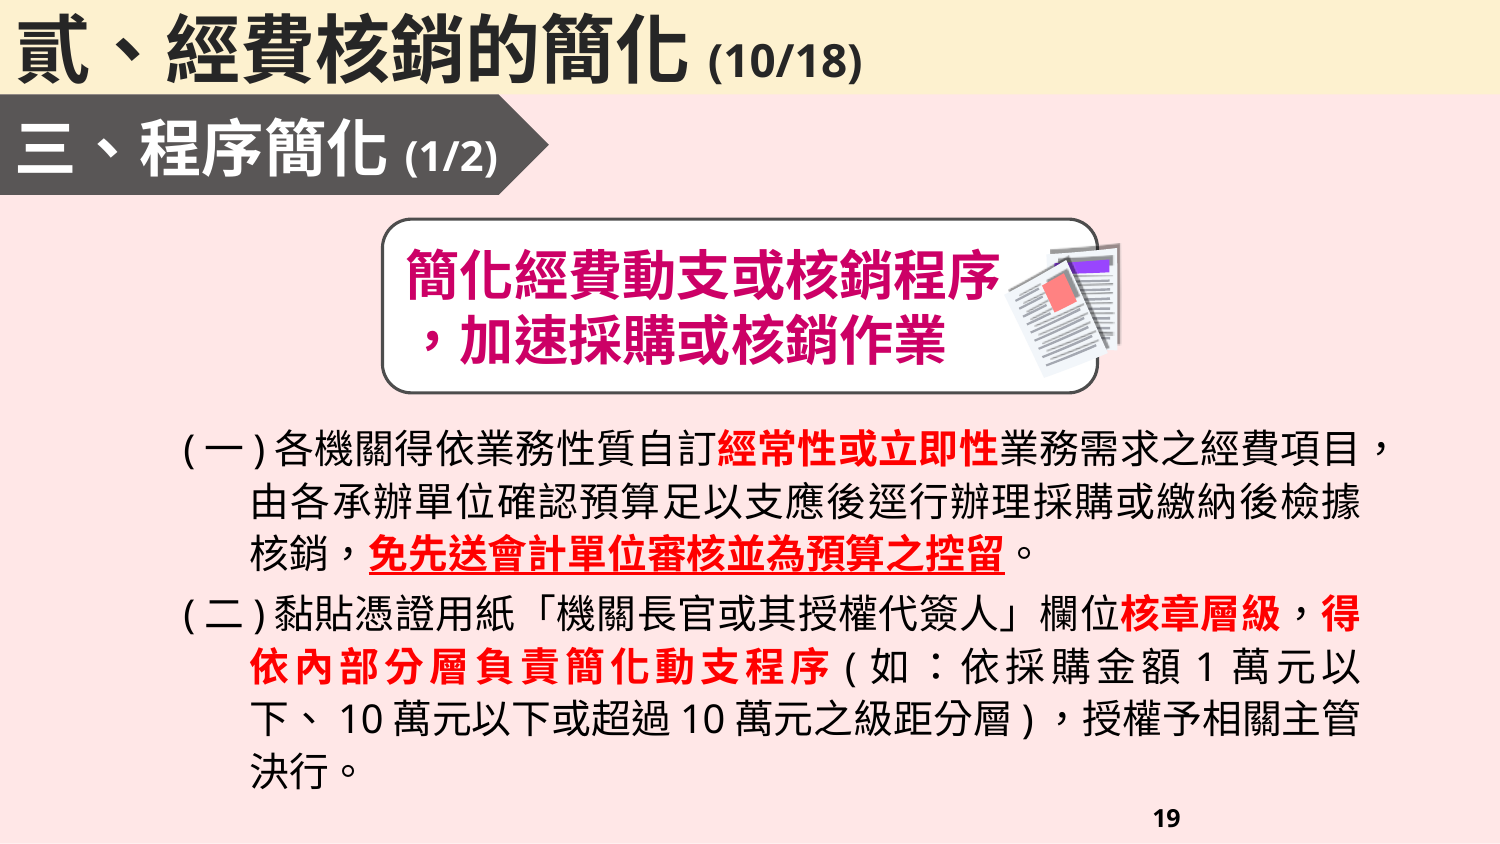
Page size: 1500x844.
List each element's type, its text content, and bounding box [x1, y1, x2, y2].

list (一)各機關得依業務性質自訂經常性或立即性業務需求之經費項目，由各承辦單位確認預算足以支應後逕行辦理採購或繳納後檢據核銷，免先送會計單位審核並為預算之控留。 (二)黏貼憑證用紙「機關長官或其授權代簽人」欄位核章層級，得依內部分層負責簡化動支程序(如：依採購金額1萬元以下、10萬元以下或超過10萬元之級距分層)，授權予相關主管決行。 [101, 411, 1377, 803]
text_box 簡化經費動支或核銷程序 ，加速採購或核銷作業 [382, 219, 1098, 393]
text_box 貳、經費核銷的簡化(10/18) [0, 0, 1500, 95]
text_box 三、程序簡化(1/2) [0, 97, 529, 195]
text_box 18 [1137, 671, 1498, 844]
text_box [0, 94, 1500, 844]
